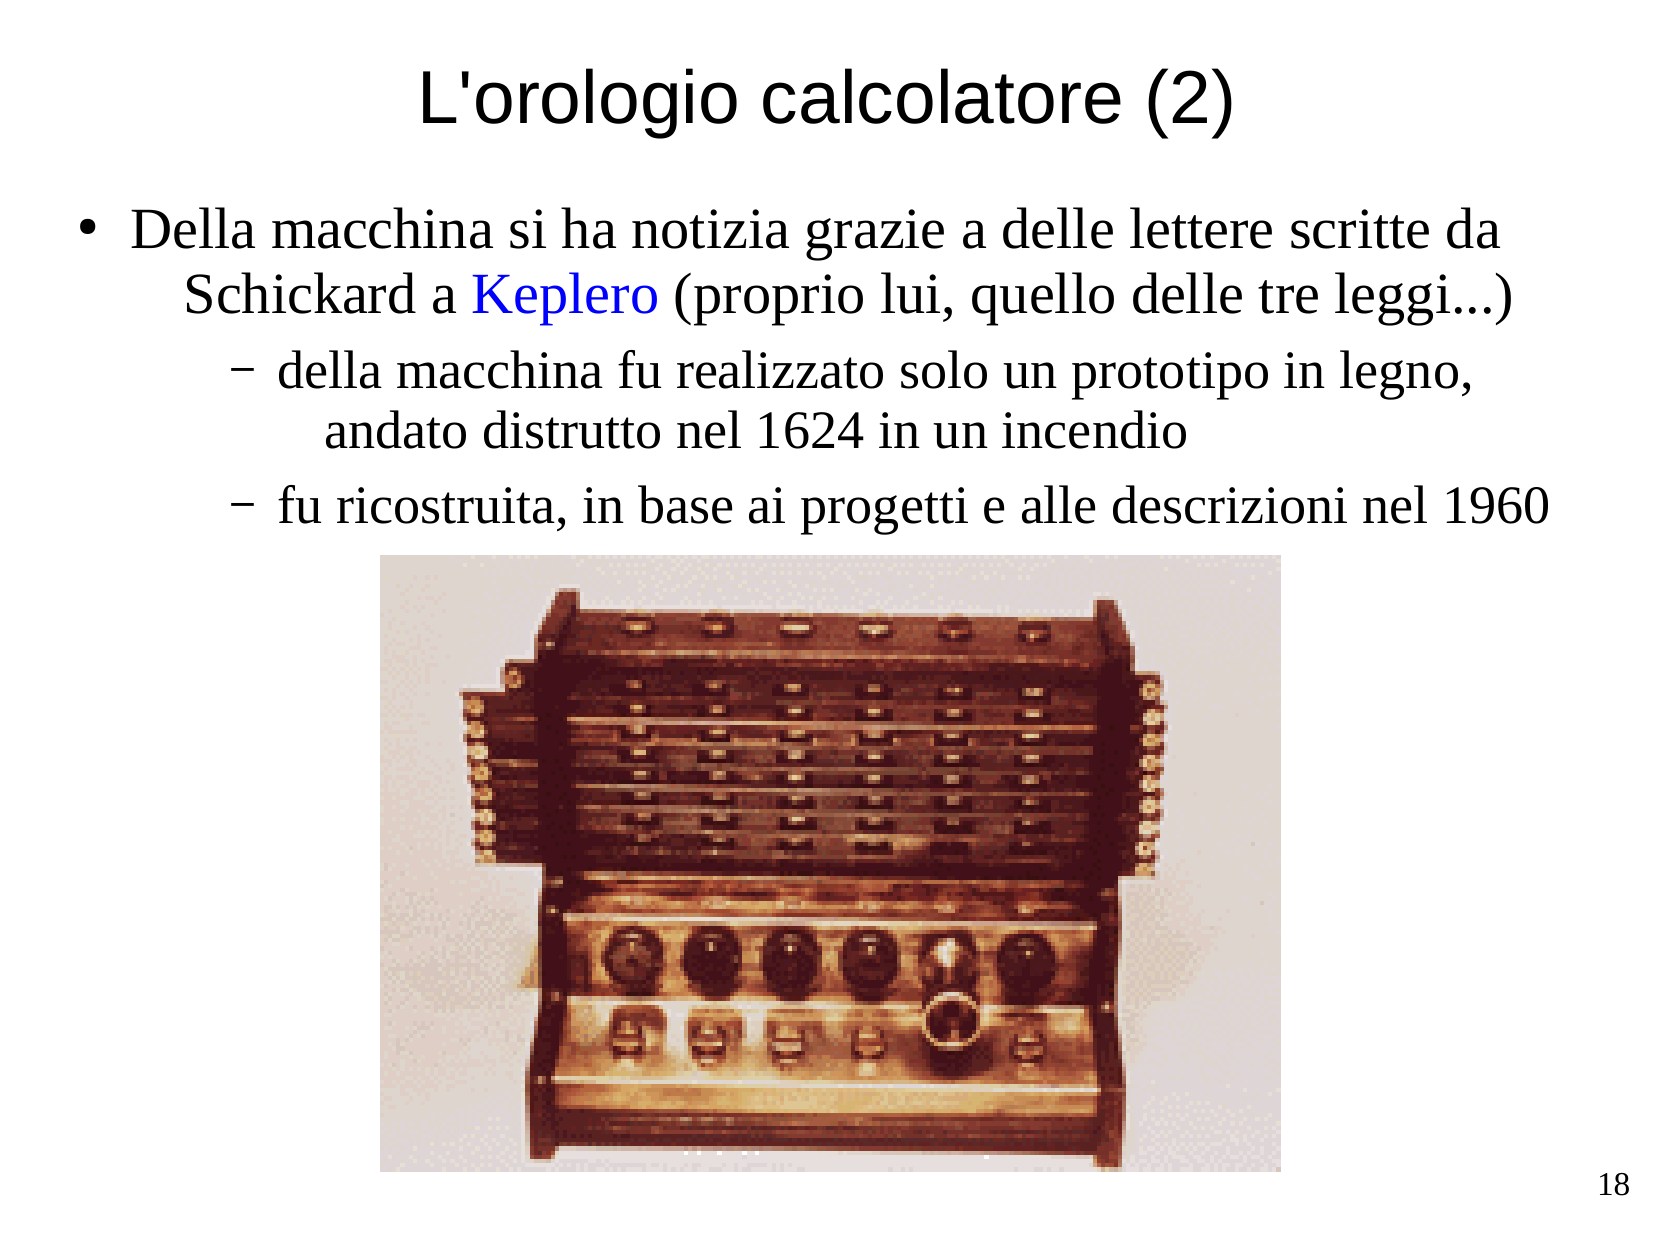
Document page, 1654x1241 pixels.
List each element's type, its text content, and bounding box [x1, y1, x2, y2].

picture [380, 555, 1281, 1173]
title L'orologio calcolatore (2) [37, 30, 1617, 166]
list Della macchina si ha notizia grazie a delle lettere scritte da Schickard a Keplero (proprio lui, quello delle tre leggi...) della macchina fu realizzato solo un prototipo in legno, andato distrutto nel 1624 in un incendio fu ricostruita, in base ai progetti e alle descrizioni nel 1960 [42, 196, 1612, 1187]
